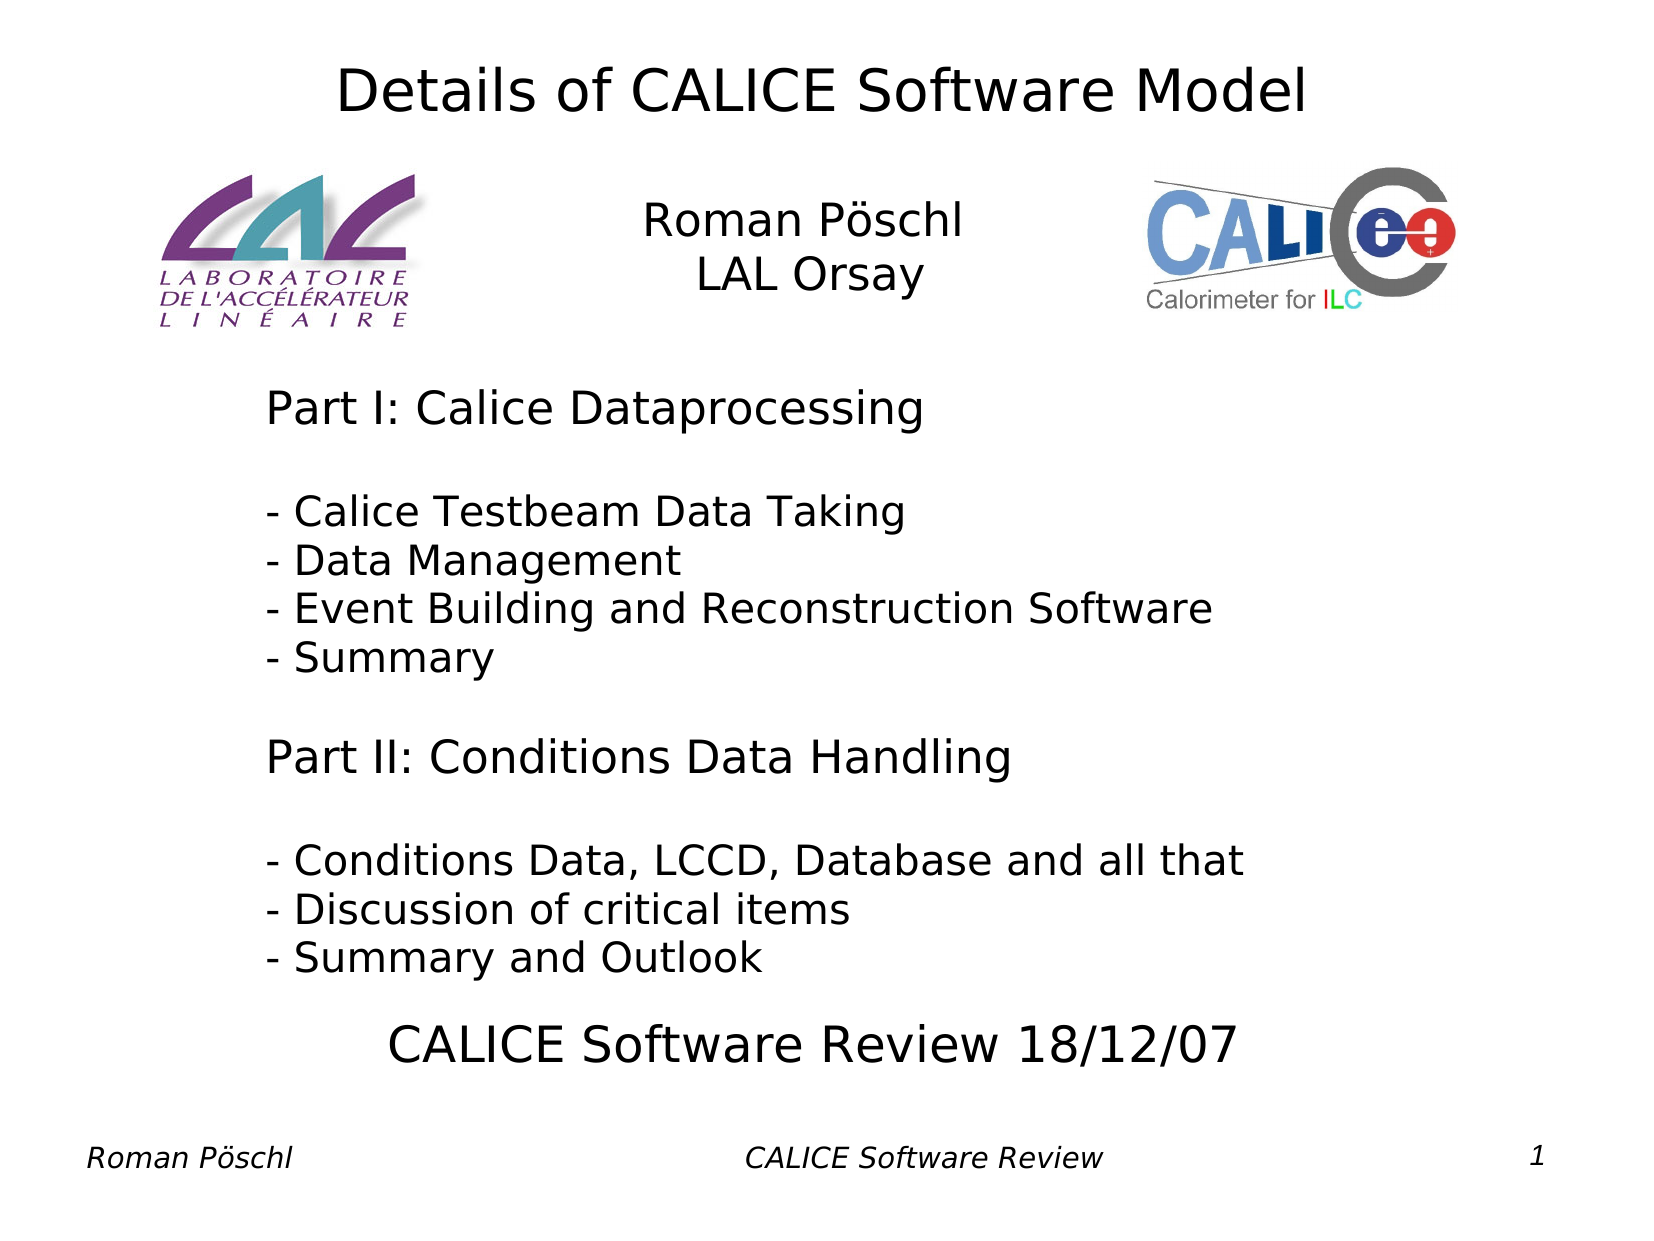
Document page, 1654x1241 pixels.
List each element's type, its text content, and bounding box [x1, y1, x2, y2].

text_box Part I: Calice Dataprocessing - Calice Testbeam Data Taking - Data Management - Event Building and Reconstruction Software - Summary Part II: Conditions Data Handling - Conditions Data, LCCD, Database and all that - Discussion of critical items - Summary and Outlook [265, 381, 1244, 983]
picture [153, 168, 433, 332]
text_box CALICE Software Review 18/12/07 [179, 1015, 1504, 1074]
text_box Roman Pöschl LAL Orsay [550, 191, 1036, 357]
text_box Details of CALICE Software Model [287, 57, 1316, 195]
picture [1142, 161, 1458, 312]
